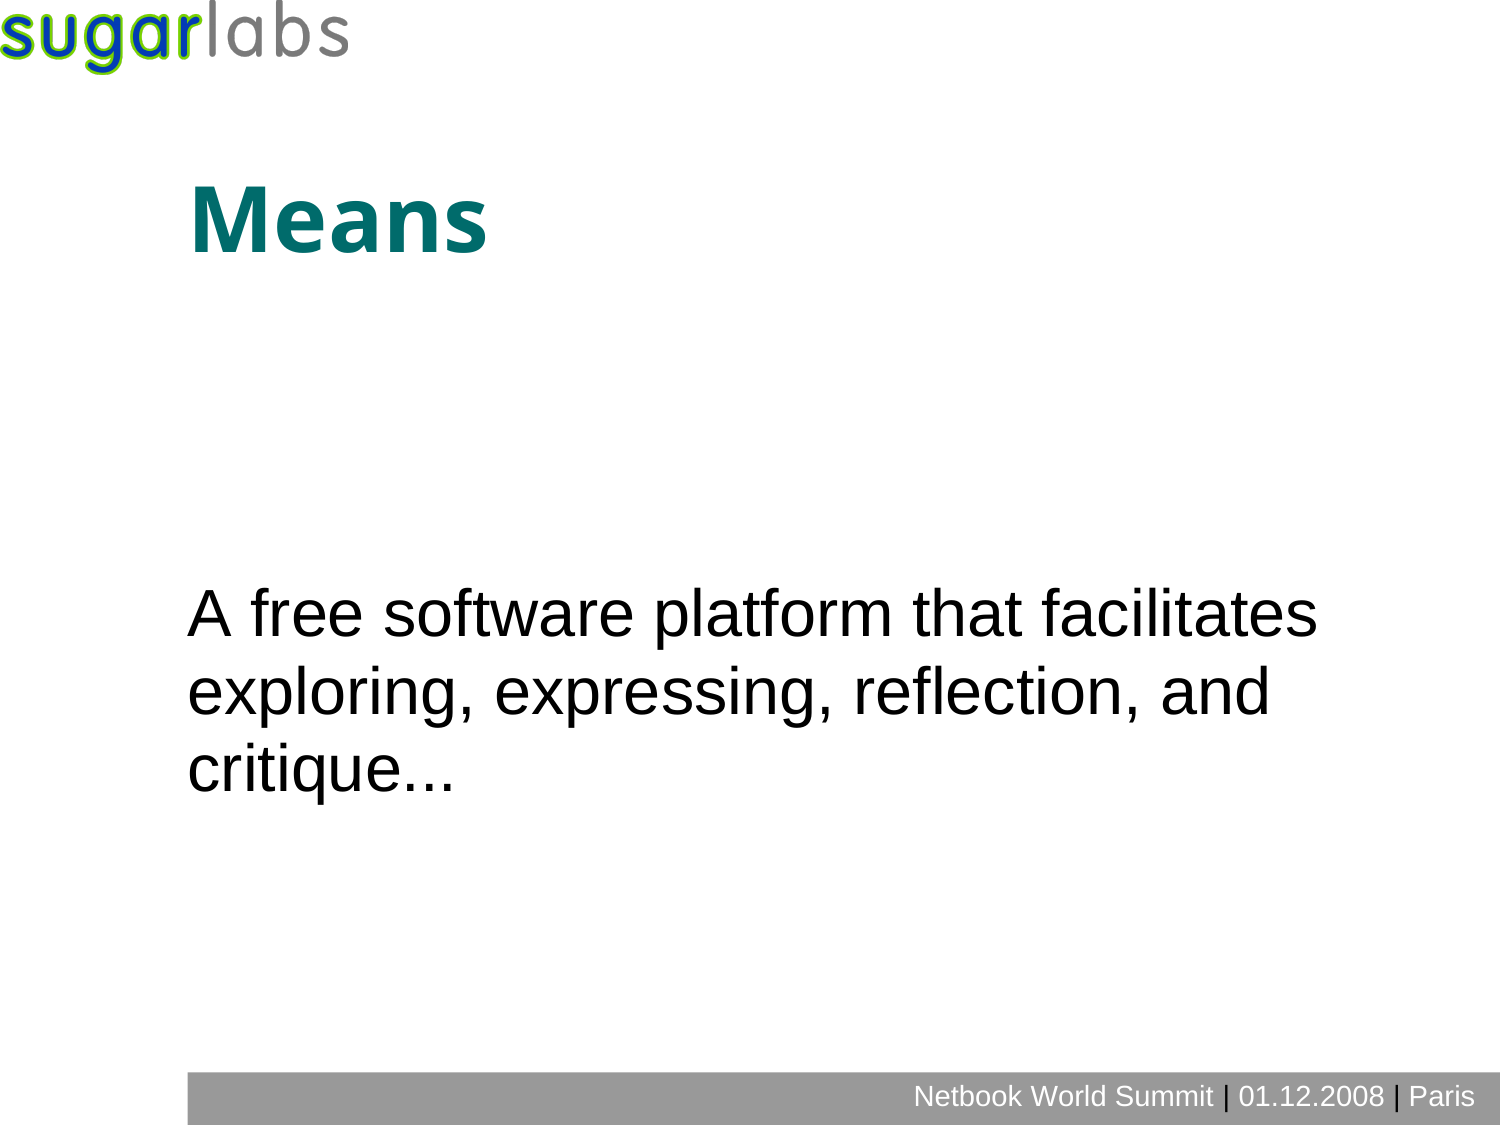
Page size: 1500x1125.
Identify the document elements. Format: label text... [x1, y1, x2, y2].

picture [0, 0, 348, 75]
title Means [187, 82, 1500, 331]
subtitle A free software platform that facilitates exploring, expressing, reflection, and critique... [187, 344, 1425, 1035]
